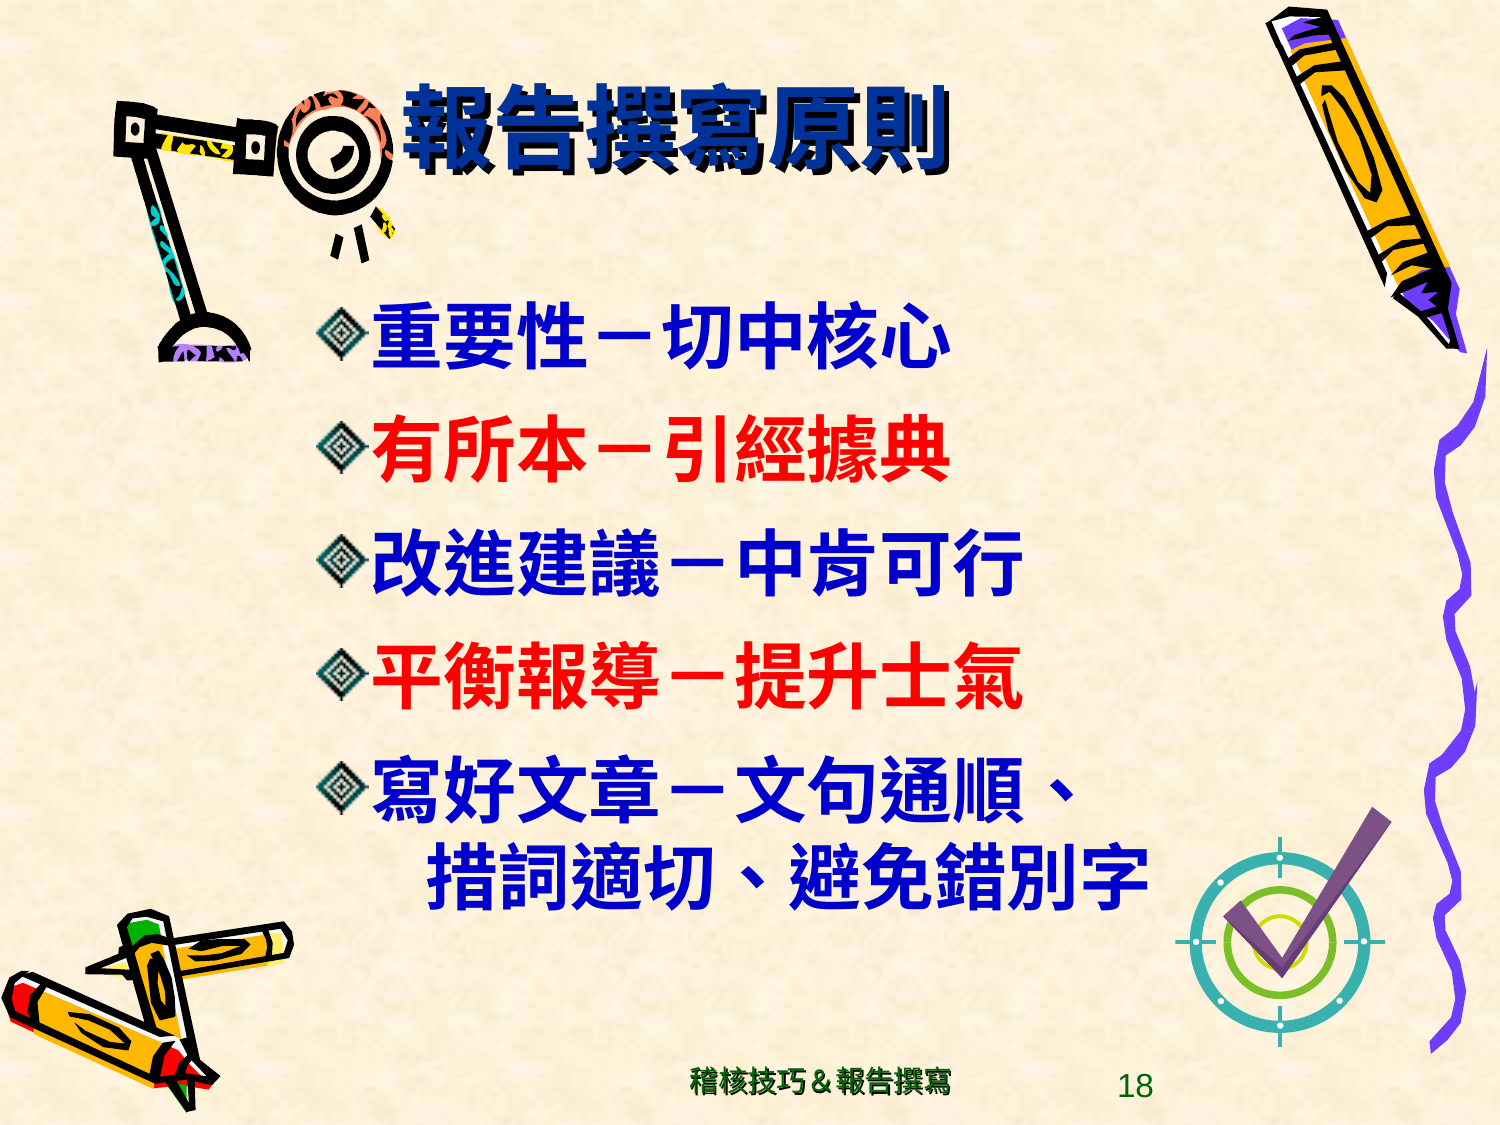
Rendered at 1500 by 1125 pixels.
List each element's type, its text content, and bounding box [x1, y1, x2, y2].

title 報告撰寫原則 [112, 24, 1240, 188]
picture [113, 90, 396, 363]
picture [1175, 806, 1392, 1047]
list 重要性－切中核心 有所本－引經據典 改進建議－中肯可行 平衡報導－提升士氣 寫好文章－文句通順、措詞適切、避免錯別字 [301, 283, 1176, 1000]
text_box [1102, 1056, 1415, 1101]
text_box 稽核技巧＆報告撰寫 [583, 1055, 1059, 1100]
